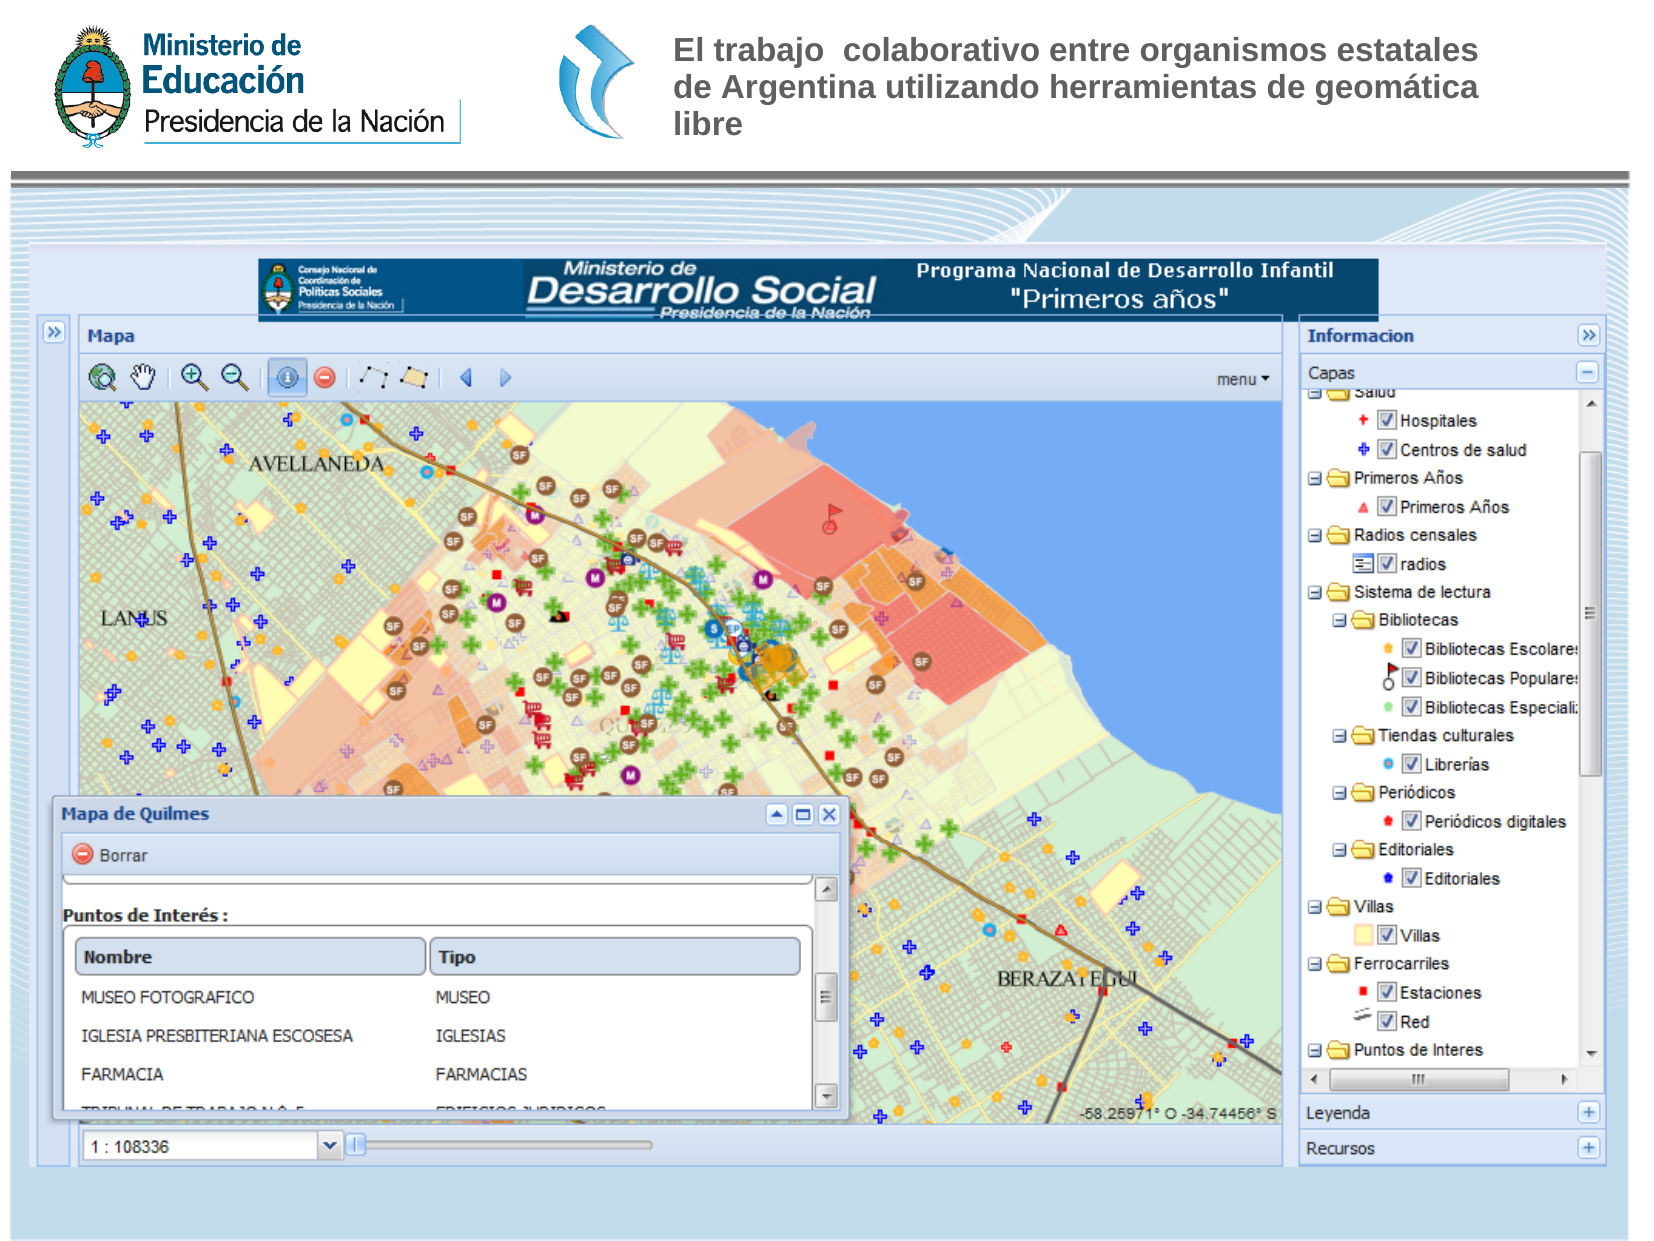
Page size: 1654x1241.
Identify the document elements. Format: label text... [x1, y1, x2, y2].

picture [0, 17, 1642, 1241]
text_box El trabajo colaborativo entre organismos estatales de Argentina utilizando herramientas de geomática libre [673, 0, 1512, 172]
